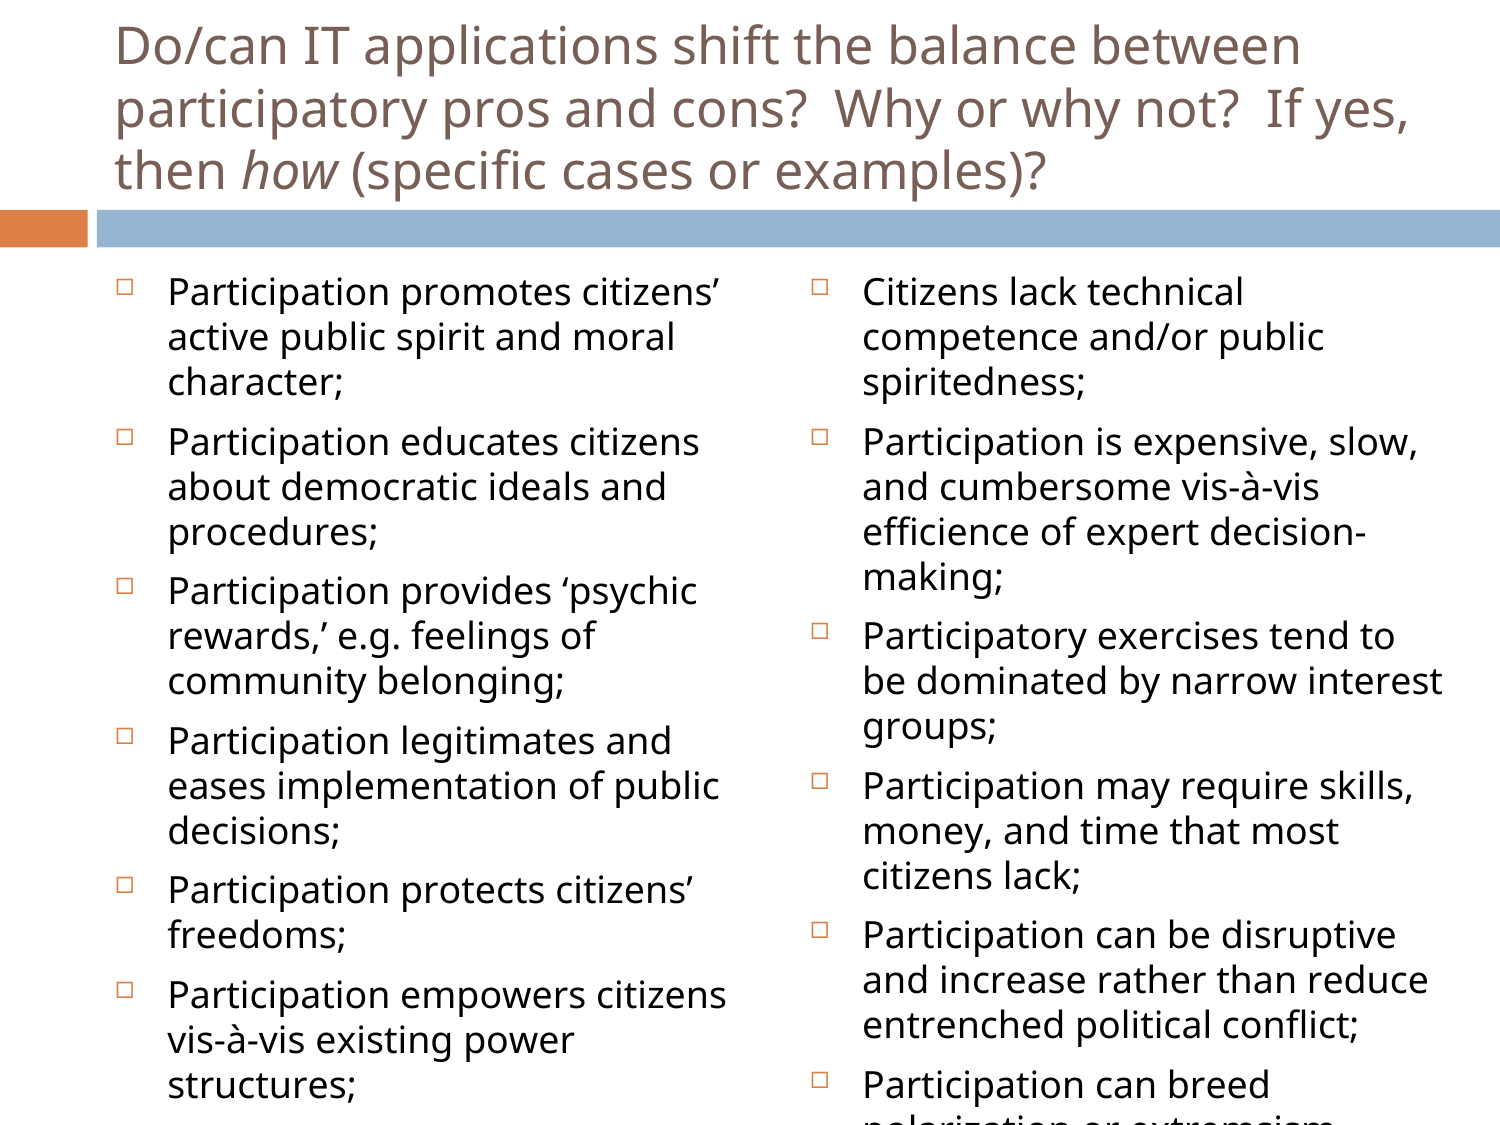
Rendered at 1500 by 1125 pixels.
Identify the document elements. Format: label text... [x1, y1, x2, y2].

list Citizens lack technical competence and/or public spiritedness; Participation is expensive, slow, and cumbersome vis-à-vis efficience of expert decision-making; Participatory exercises tend to be dominated by narrow interest groups; Participation may require skills, money, and time that most citizens lack; Participation can be disruptive and increase rather than reduce entrenched political conflict; Participation can breed polarization or extremsism. [794, 260, 1463, 1011]
list Participation promotes citizens’ active public spirit and moral character; Participation educates citizens about democratic ideals and procedures; Participation provides ‘psychic rewards,’ e.g. feelings of community belonging; Participation legitimates and eases implementation of public decisions; Participation protects citizens’ freedoms; Participation empowers citizens vis-à-vis existing power structures; Participation improves the range and quality of decision-relevant information. [99, 260, 763, 1083]
title Do/can IT applications shift the balance between participatory pros and cons? Why or why not? If yes, then how (specific cases or examples)? [99, 5, 1438, 208]
